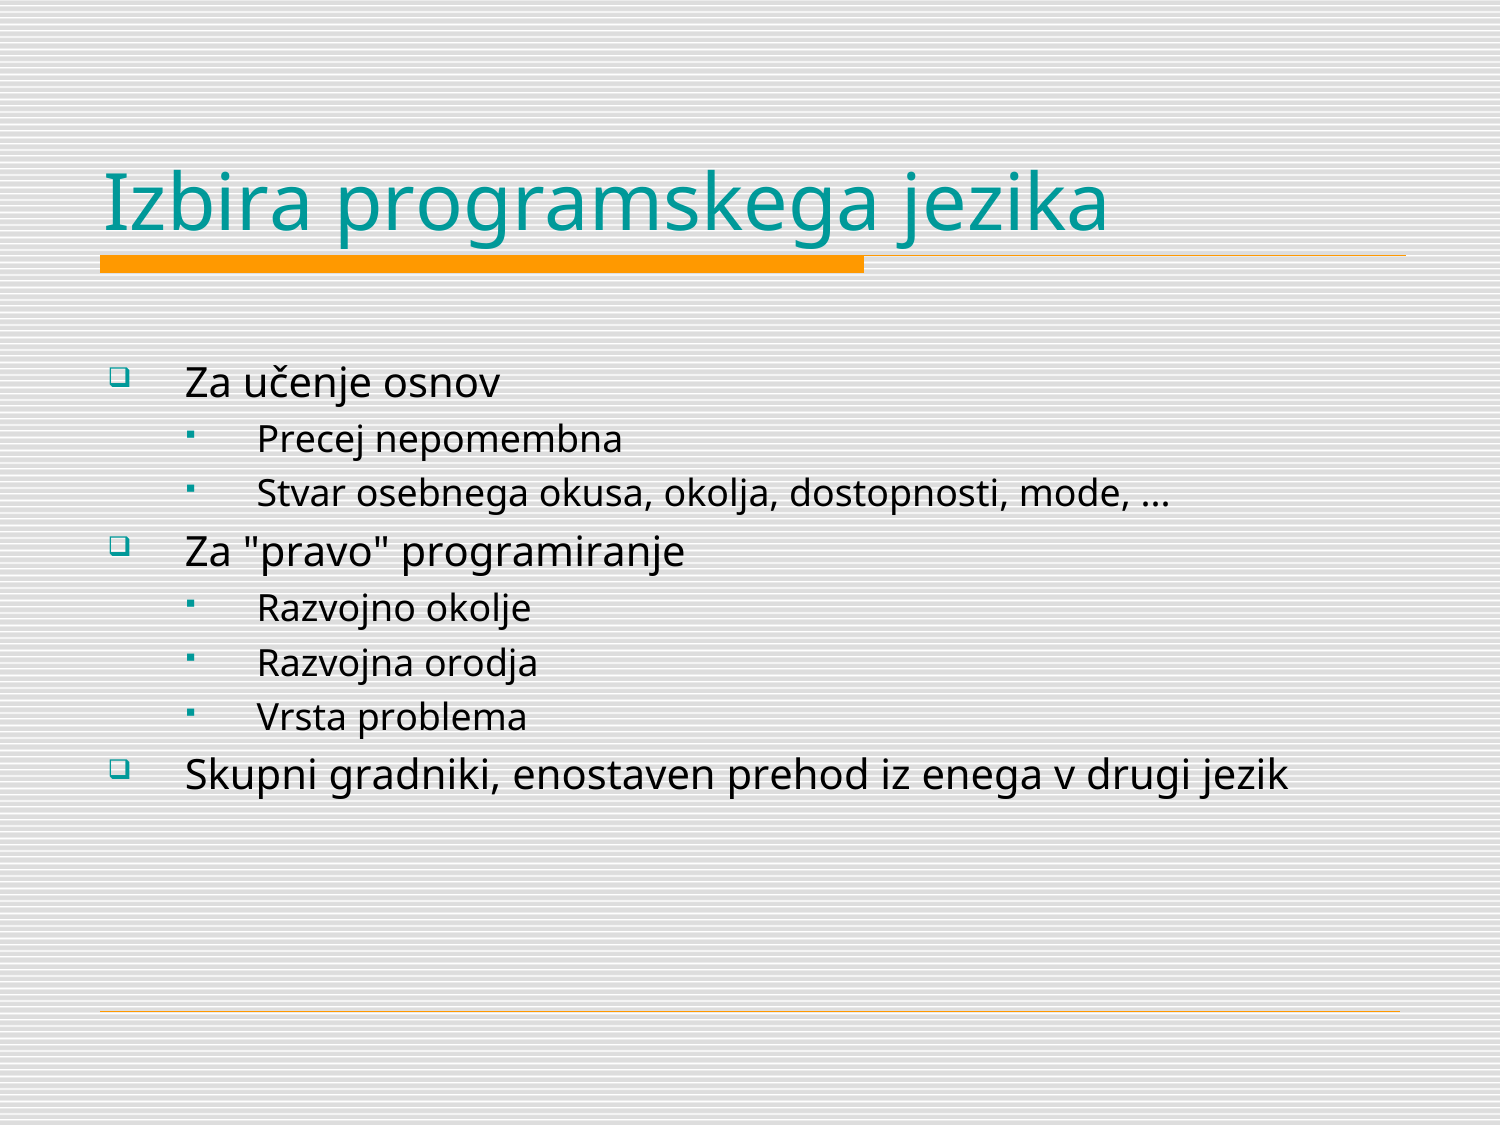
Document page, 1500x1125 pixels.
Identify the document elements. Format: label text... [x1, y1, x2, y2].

list Za učenje osnov Precej nepomembna Stvar osebnega okusa, okolja, dostopnosti, mode, ... Za "pravo" programiranje Razvojno okolje Razvojna orodja Vrsta problema Skupni gradniki, enostaven prehod iz enega v drugi jezik [92, 287, 1406, 988]
title Izbira programskega jezika [88, 54, 1401, 255]
picture [0, 0, 1500, 1125]
